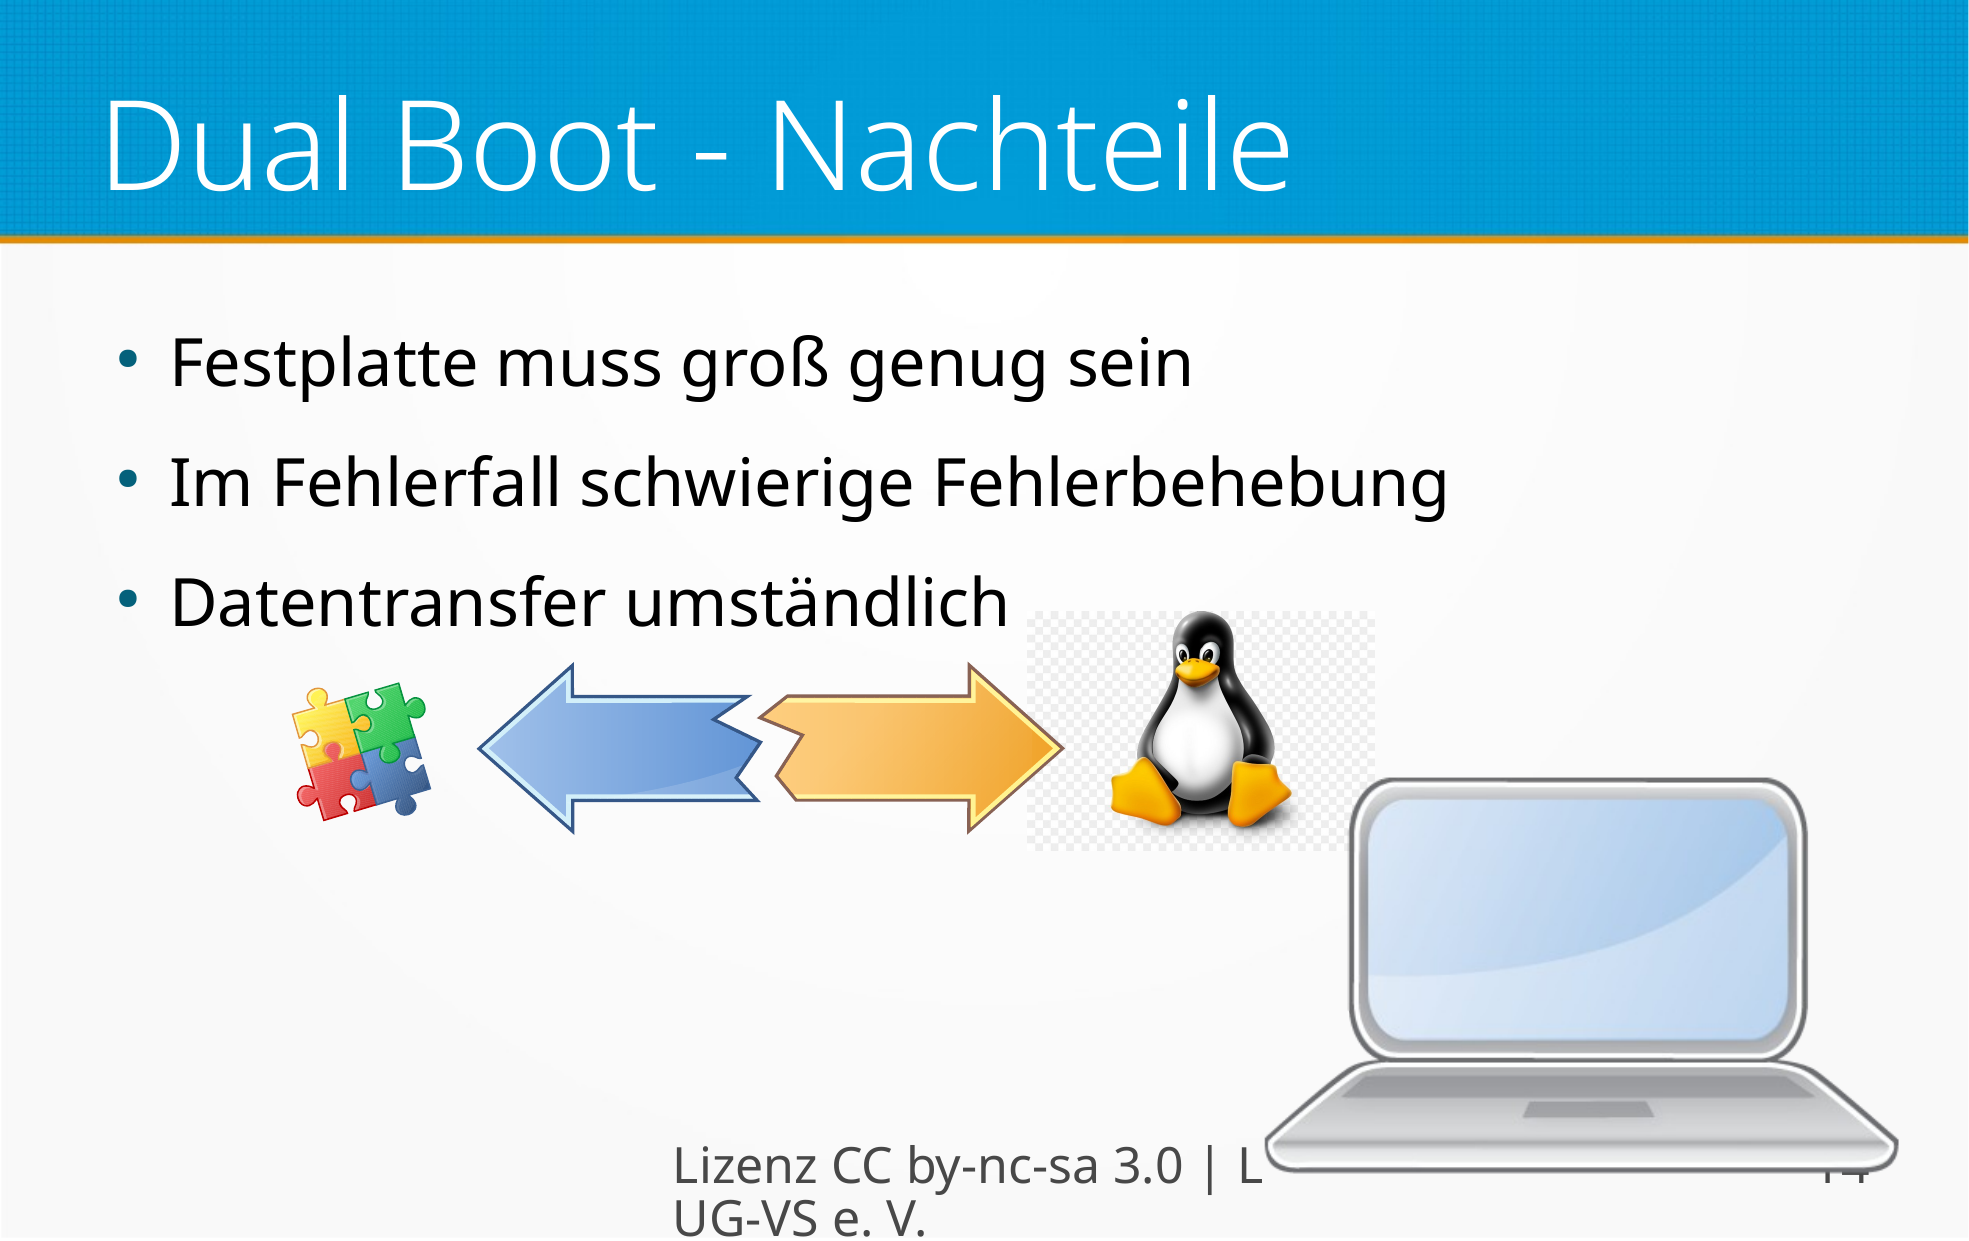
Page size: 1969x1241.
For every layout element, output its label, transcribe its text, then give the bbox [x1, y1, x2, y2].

picture [0, 233, 1969, 1241]
title Dual Boot - Nachteile [98, 19, 1870, 227]
list Festplatte muss groß genug sein Im Fehlerfall schwierige Fehlerbehebung Datentransfer umständlich [98, 315, 1861, 1081]
